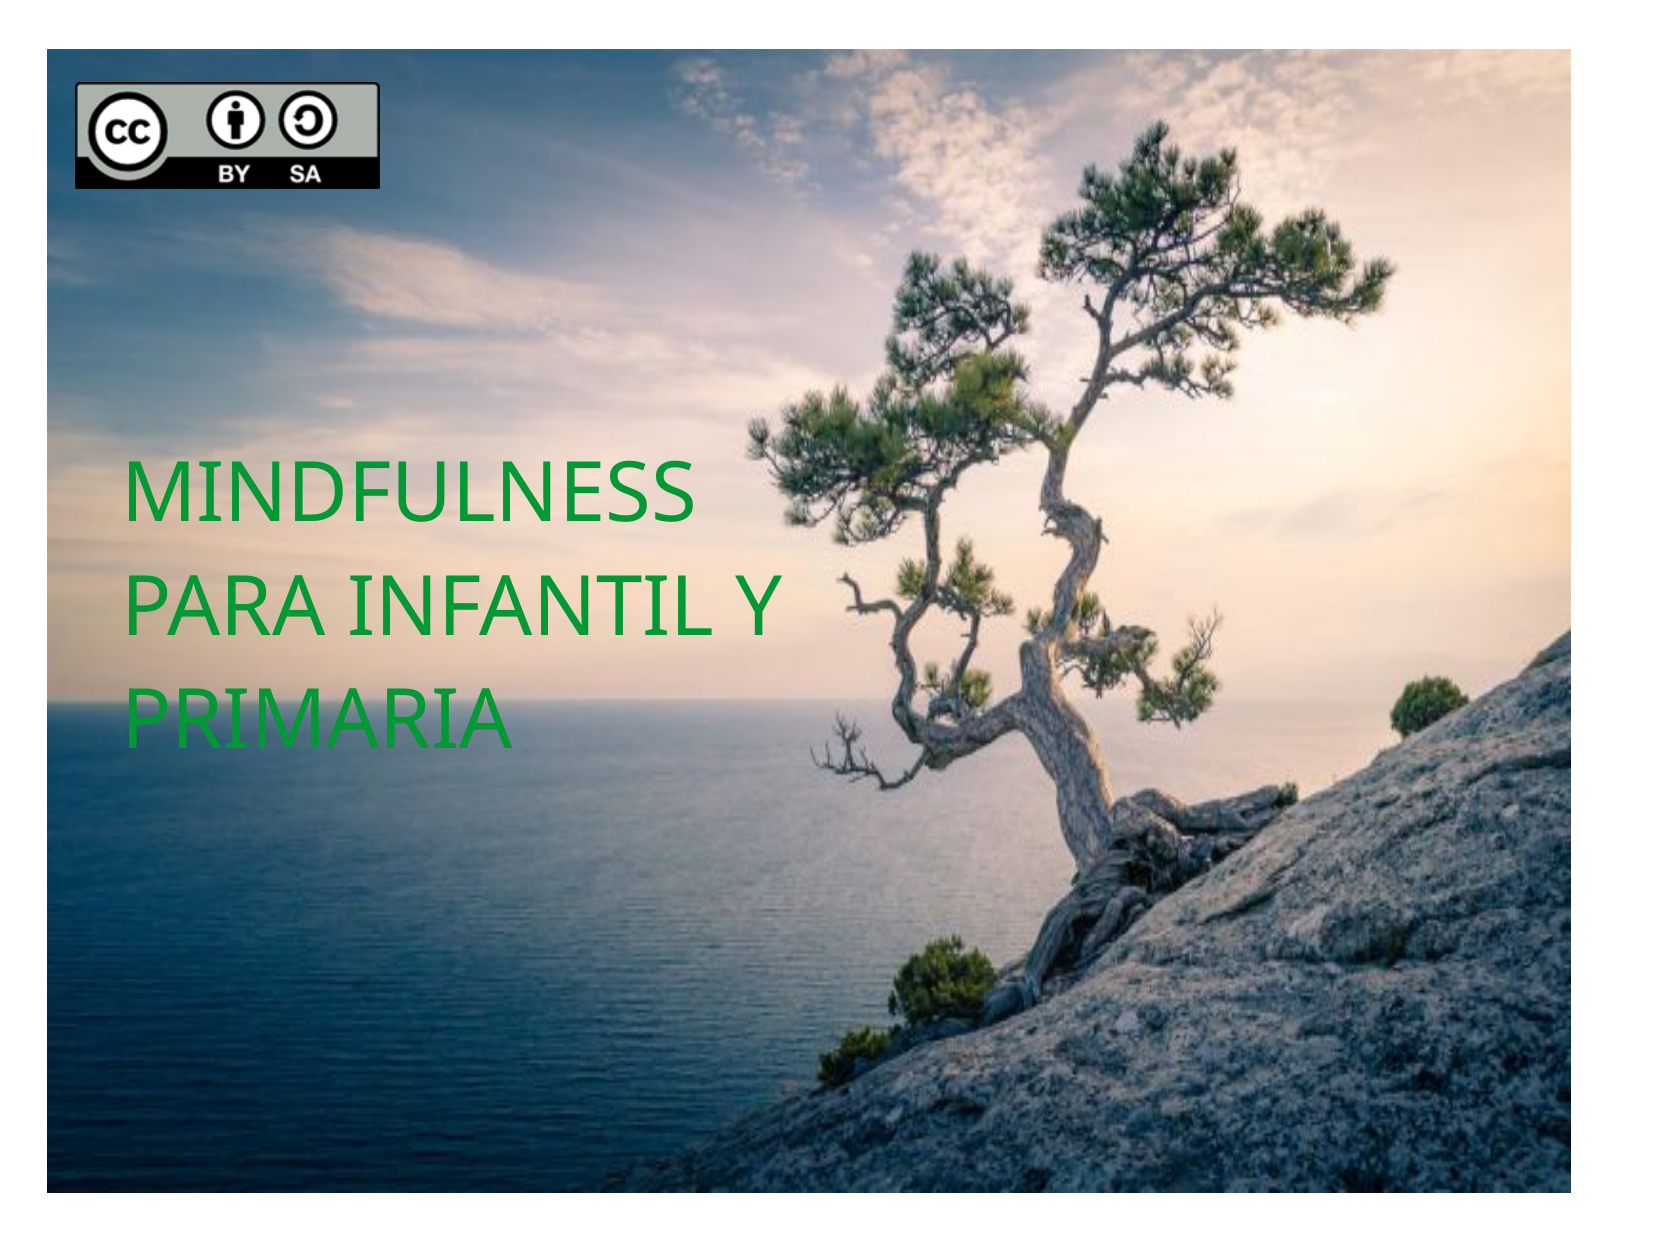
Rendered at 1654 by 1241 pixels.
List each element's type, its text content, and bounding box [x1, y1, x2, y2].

text_box MINDFULNESS PARA INFANTIL Y PRIMARIA [106, 425, 815, 843]
picture [47, 49, 1571, 1193]
